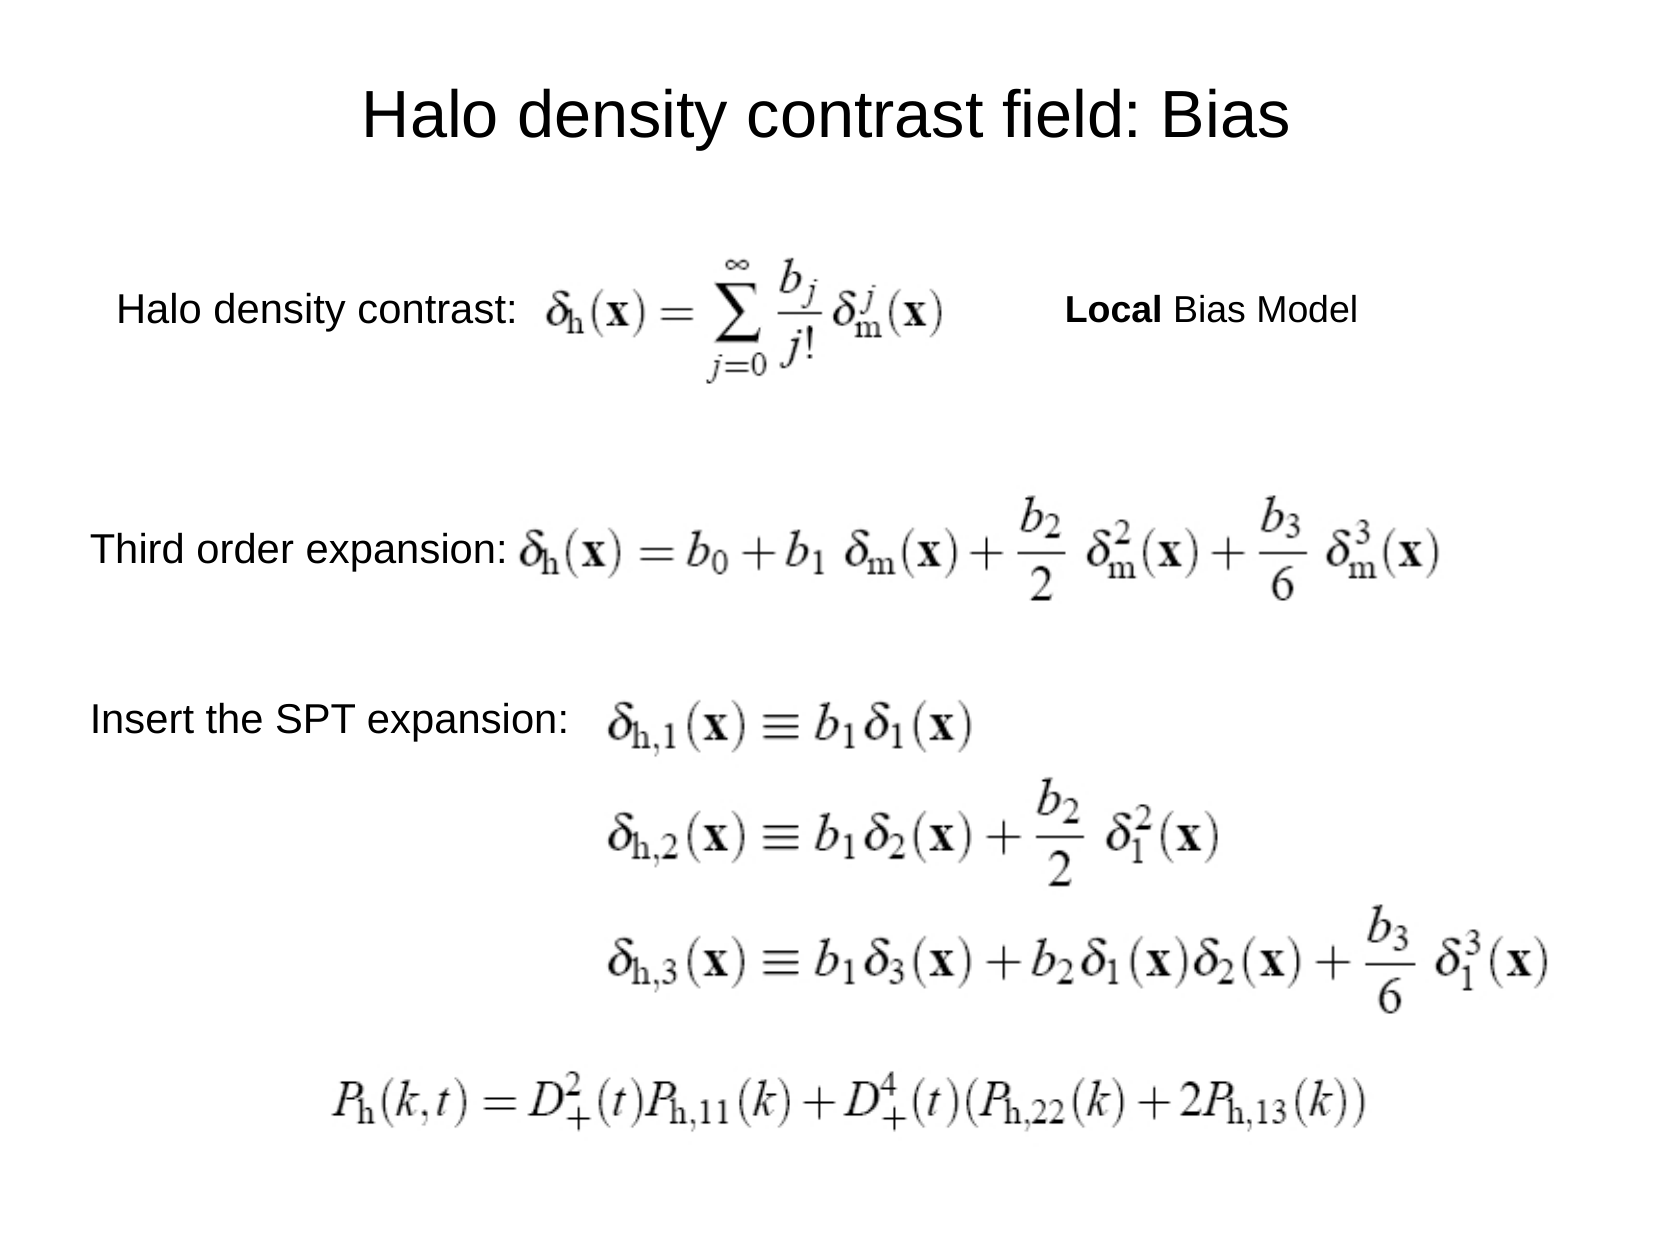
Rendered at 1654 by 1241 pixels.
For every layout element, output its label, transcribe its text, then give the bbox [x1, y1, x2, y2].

text_box Third order expansion: [75, 518, 526, 580]
text_box Local Bias Model [1050, 280, 1654, 339]
text_box Halo density contrast: [101, 278, 552, 341]
picture [484, 218, 985, 411]
text_box Insert the SPT expansion: [75, 688, 601, 751]
picture [487, 450, 1449, 604]
text_box Halo density contrast field: Bias [0, 70, 1654, 160]
picture [285, 647, 1589, 1148]
